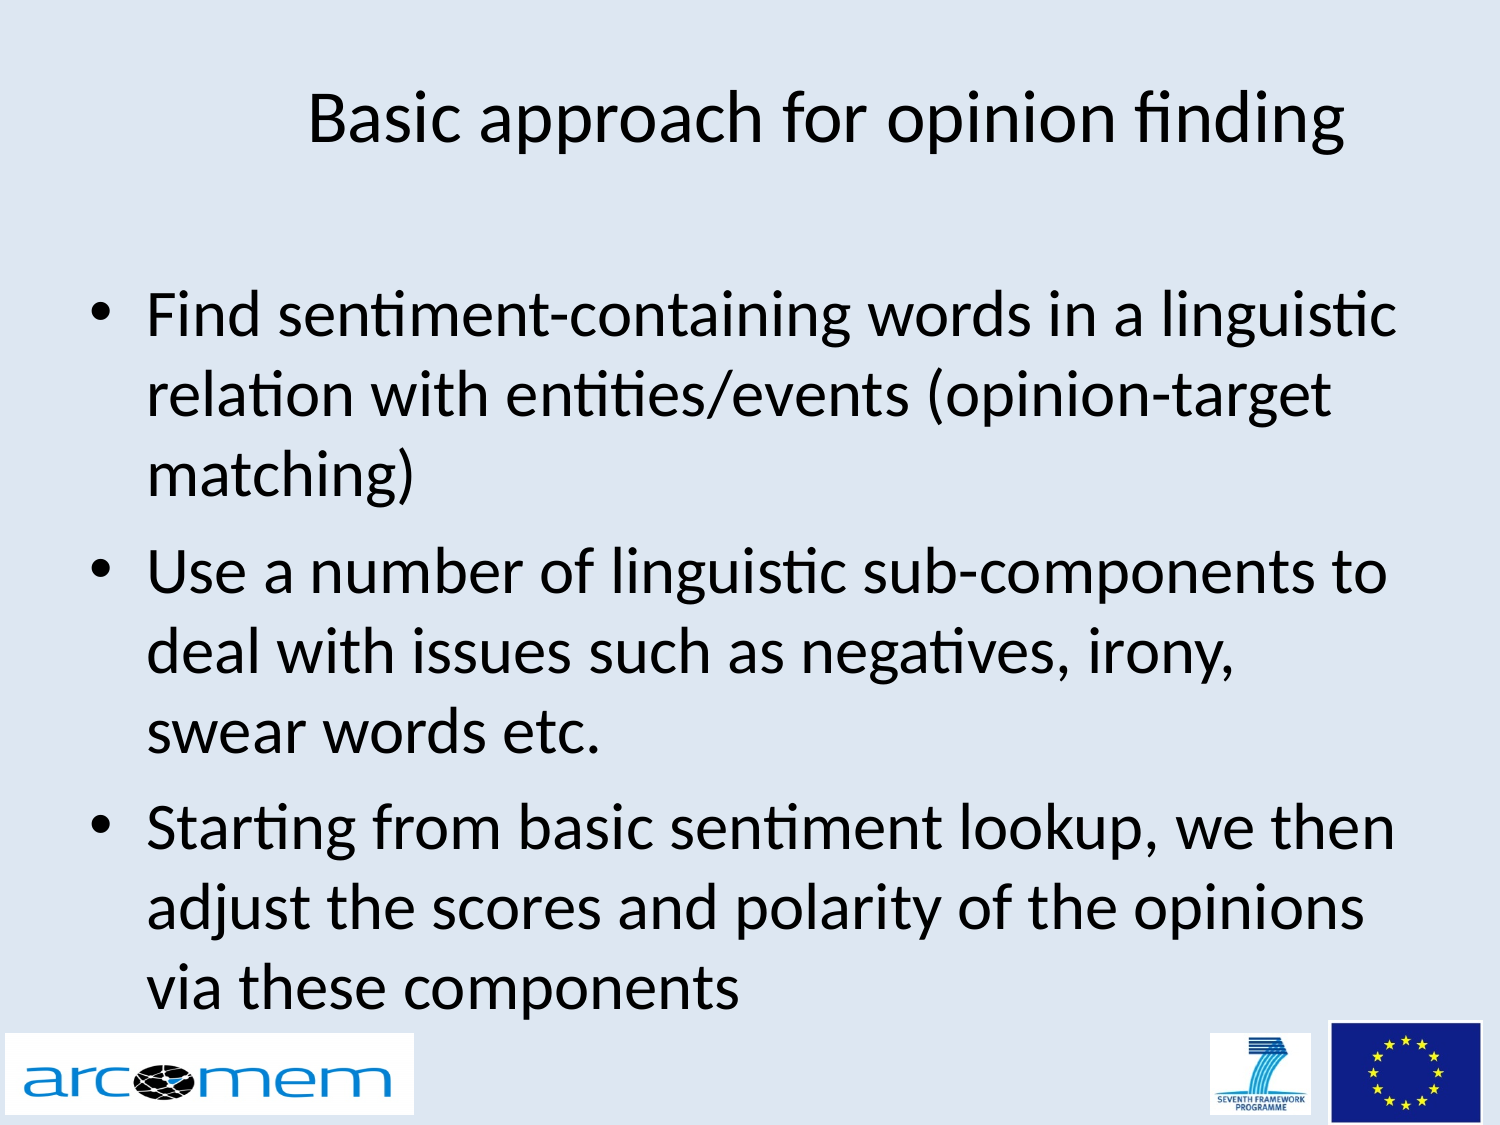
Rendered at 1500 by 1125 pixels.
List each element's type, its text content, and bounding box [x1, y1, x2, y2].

picture [1210, 1033, 1311, 1115]
picture [5, 1033, 414, 1115]
title Basic approach for opinion finding [206, 18, 1447, 207]
picture [1328, 1020, 1483, 1125]
list Find sentiment-containing words in a linguistic relation with entities/events (opinion-target matching) Use a number of linguistic sub-components to deal with issues such as negatives, irony, swear words etc. Starting from basic sentiment lookup, we then adjust the scores and polarity of the opinions via these components [75, 262, 1426, 1031]
